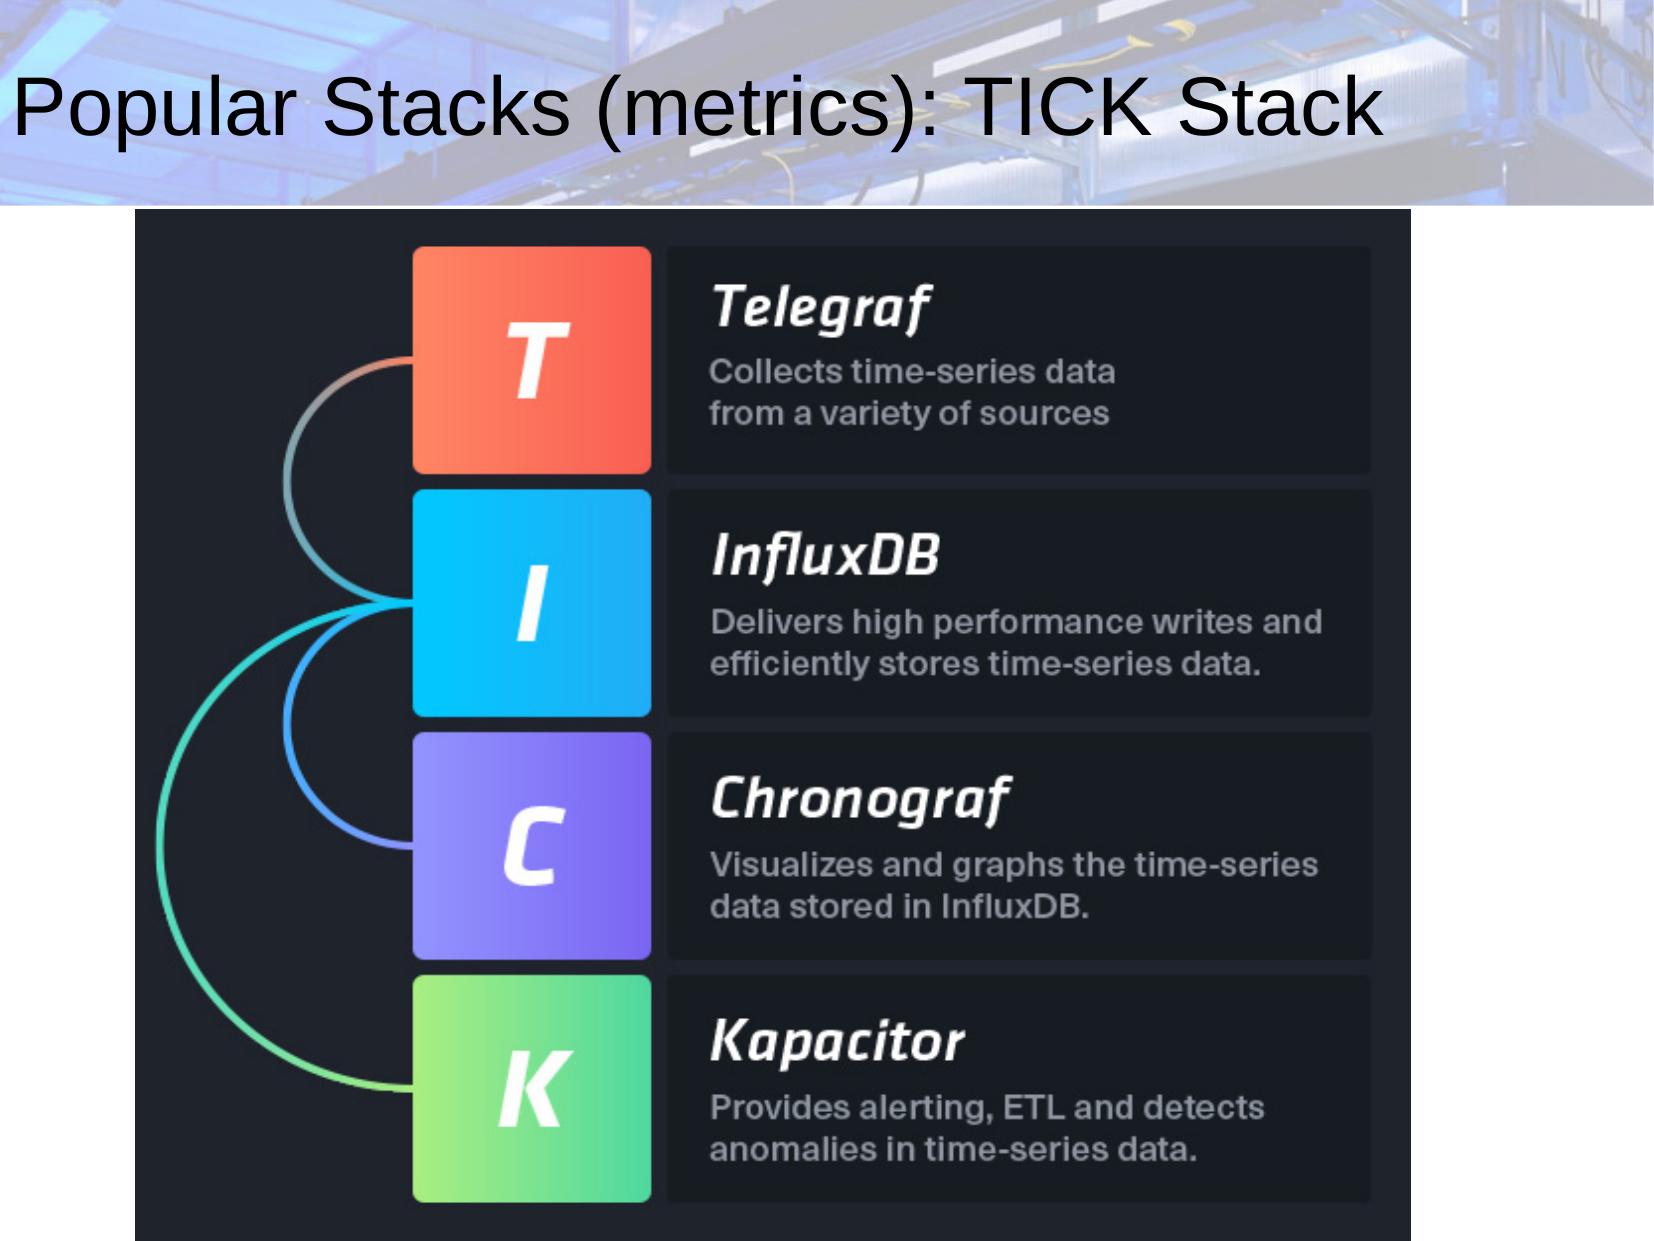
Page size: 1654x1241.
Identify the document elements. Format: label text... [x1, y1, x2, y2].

picture [0, 0, 1654, 1241]
title Popular Stacks (metrics): TICK Stack [11, 2, 1501, 211]
